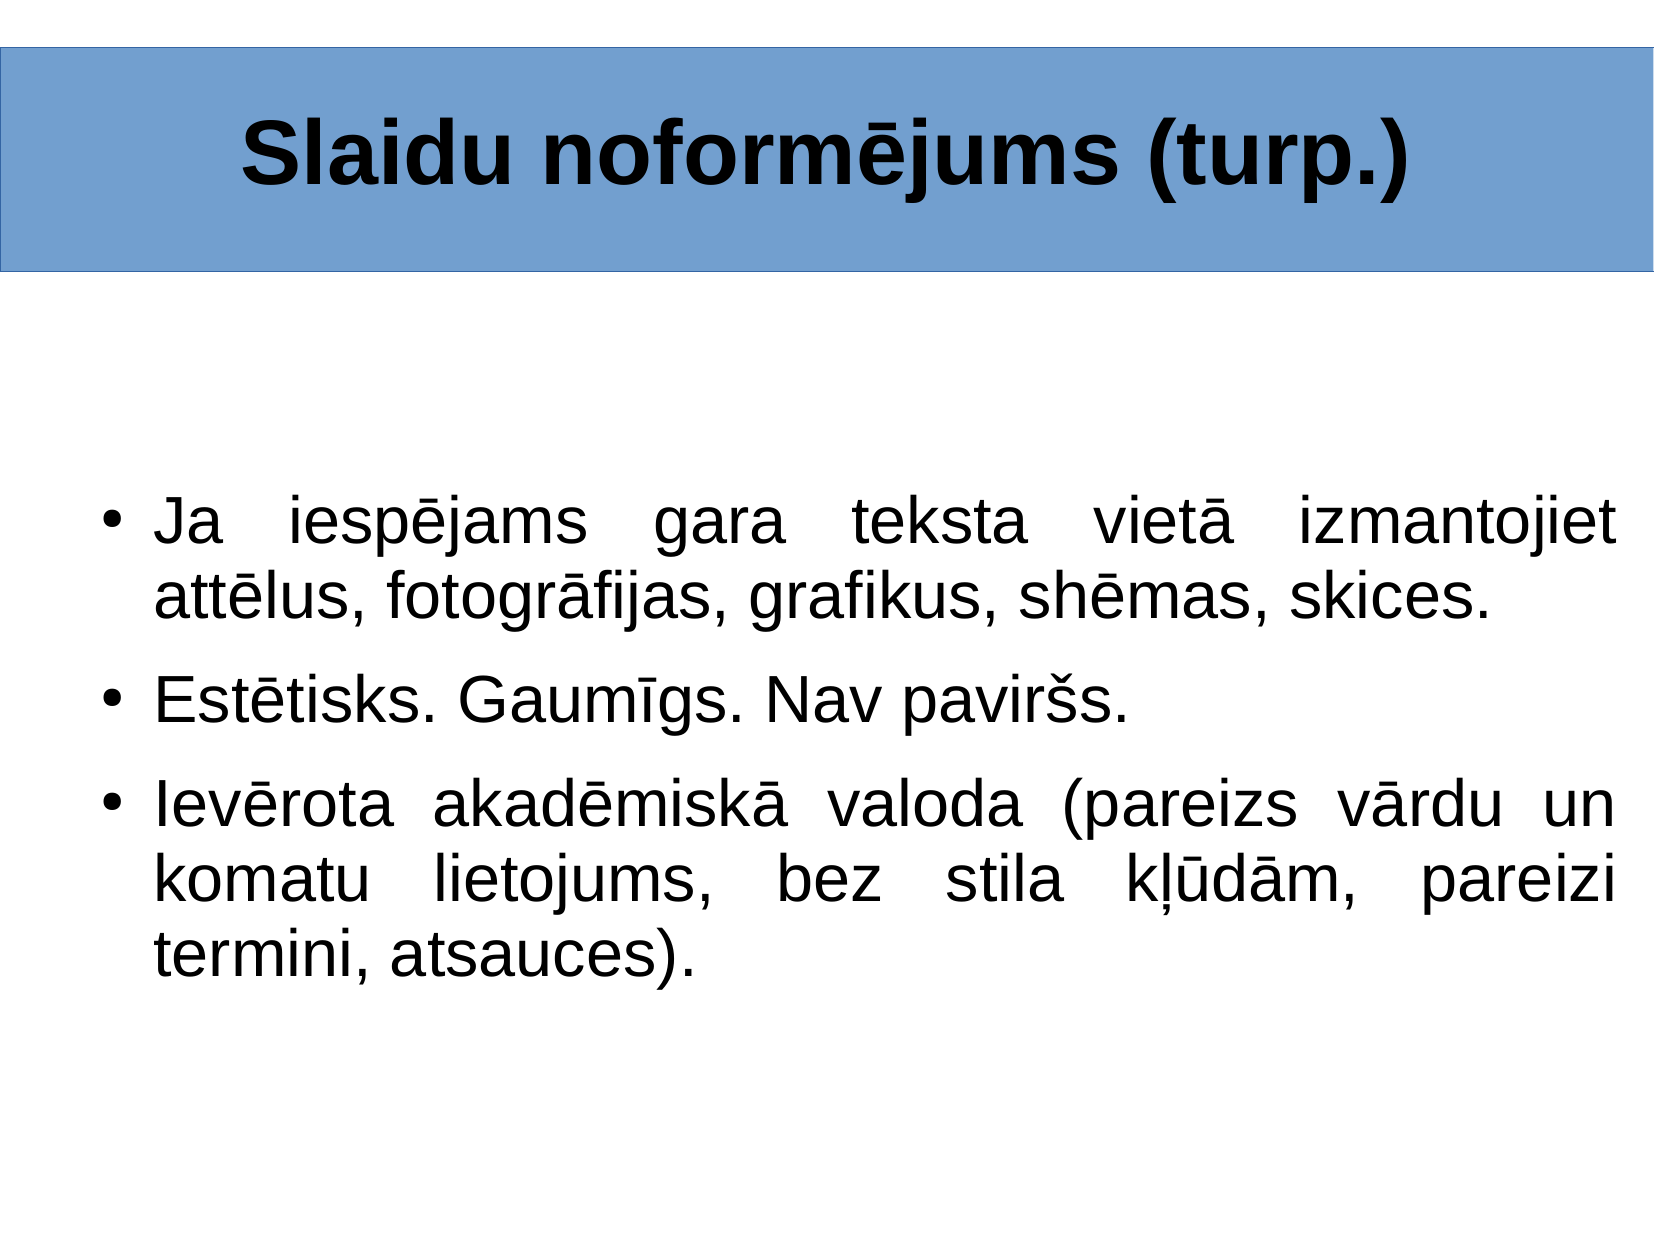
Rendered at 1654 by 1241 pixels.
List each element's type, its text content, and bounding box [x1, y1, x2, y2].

title Slaidu noformējums (turp.) [82, 49, 1571, 257]
text_box [0, 47, 1654, 272]
list Ja iespējams gara teksta vietā izmantojiet attēlus, fotogrāfijas, grafikus, shēmas, skices. Estētisks. Gaumīgs. Nav paviršs. Ievērota akadēmiskā valoda (pareizs vārdu un komatu lietojums, bez stila kļūdām, pareizi termini, atsauces). [82, 378, 1619, 1099]
